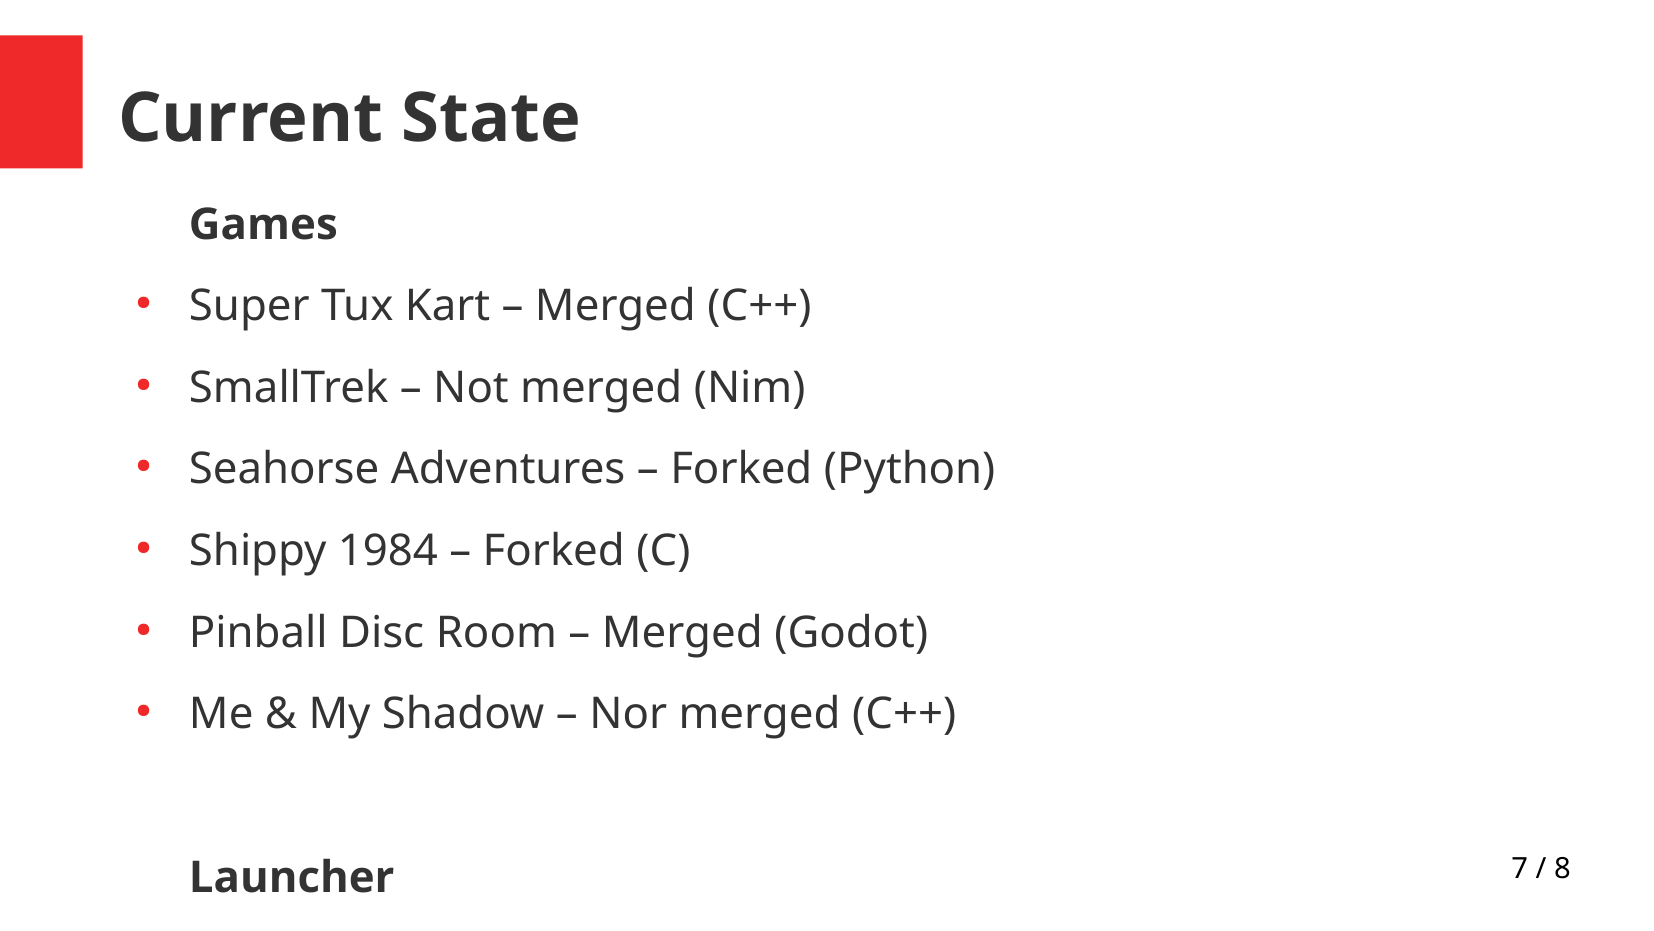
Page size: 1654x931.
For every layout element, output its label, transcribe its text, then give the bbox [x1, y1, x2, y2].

title Current State [118, 37, 1571, 193]
list Games Super Tux Kart – Merged (C++) SmallTrek – Not merged (Nim) Seahorse Adventures – Forked (Python) Shippy 1984 – Forked (C) Pinball Disc Room – Merged (Godot) Me & My Shadow – Nor merged (C++) Launcher Game Hub – Not merged (Vala [118, 192, 1536, 886]
